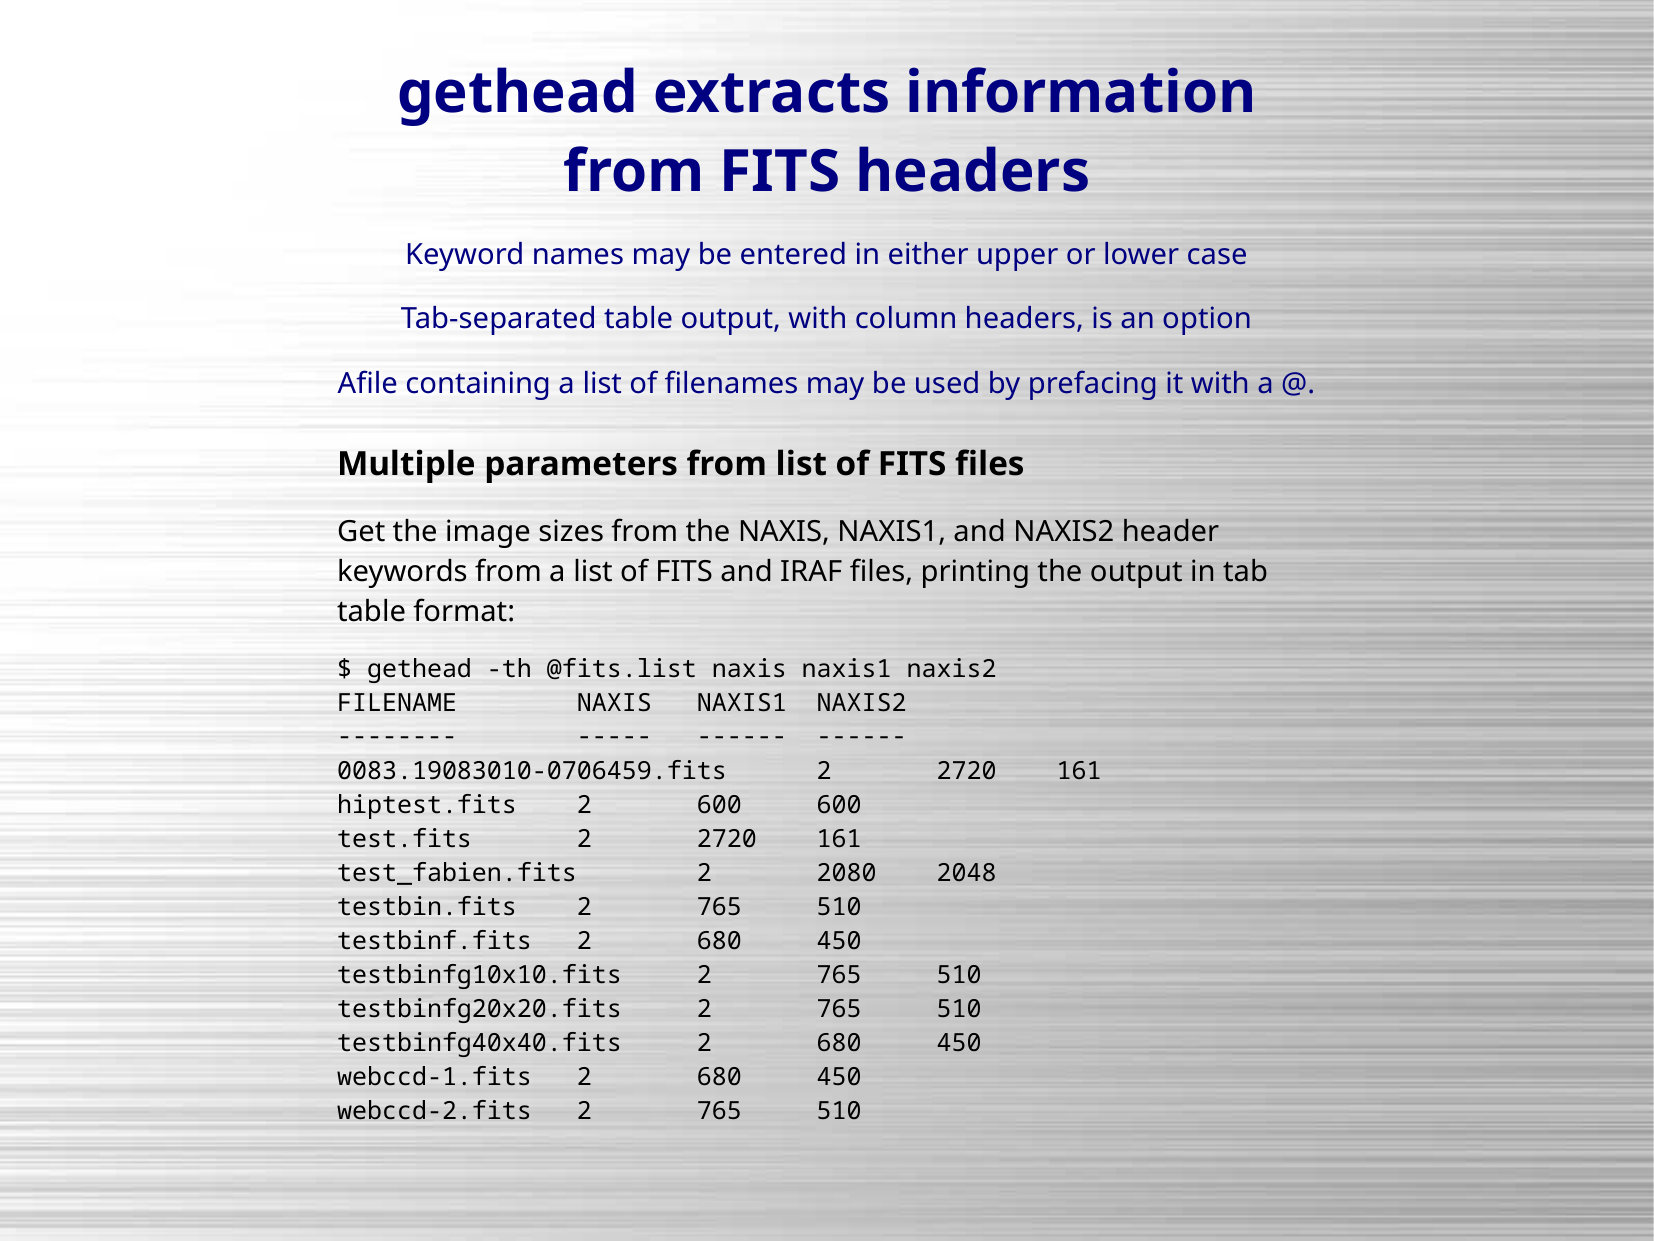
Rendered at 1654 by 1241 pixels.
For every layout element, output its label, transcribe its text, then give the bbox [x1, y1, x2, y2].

text_box Multiple parameters from list of FITS files Get the image sizes from the NAXIS, NAXIS1, and NAXIS2 header keywords from a list of FITS and IRAF files, printing the output in tab table format: $ gethead -th @fits.list naxis naxis1 naxis2 FILENAME NAXIS NAXIS1 NAXIS2 -------- ----- ------ ------ 0083.19083010-0706459.fits 2 2720 161 hiptest.fits 2 600 600 test.fits 2 2720 161 test_fabien.fits 2 2080 2048 testbin.fits 2 765 510 testbinf.fits 2 680 450 testbinfg10x10.fits 2 765 510 testbinfg20x20.fits 2 765 510 testbinfg40x40.fits 2 680 450 webccd-1.fits 2 680 450 webccd-2.fits 2 765 510 [322, 374, 1332, 1089]
text_box gethead extracts information from FITS headers Keyword names may be entered in either upper or lower case Tab-separated table output, with column headers, is an option Afile containing a list of filenames may be used by prefacing it with a @. [66, 42, 1588, 398]
picture [0, 0, 1654, 1241]
